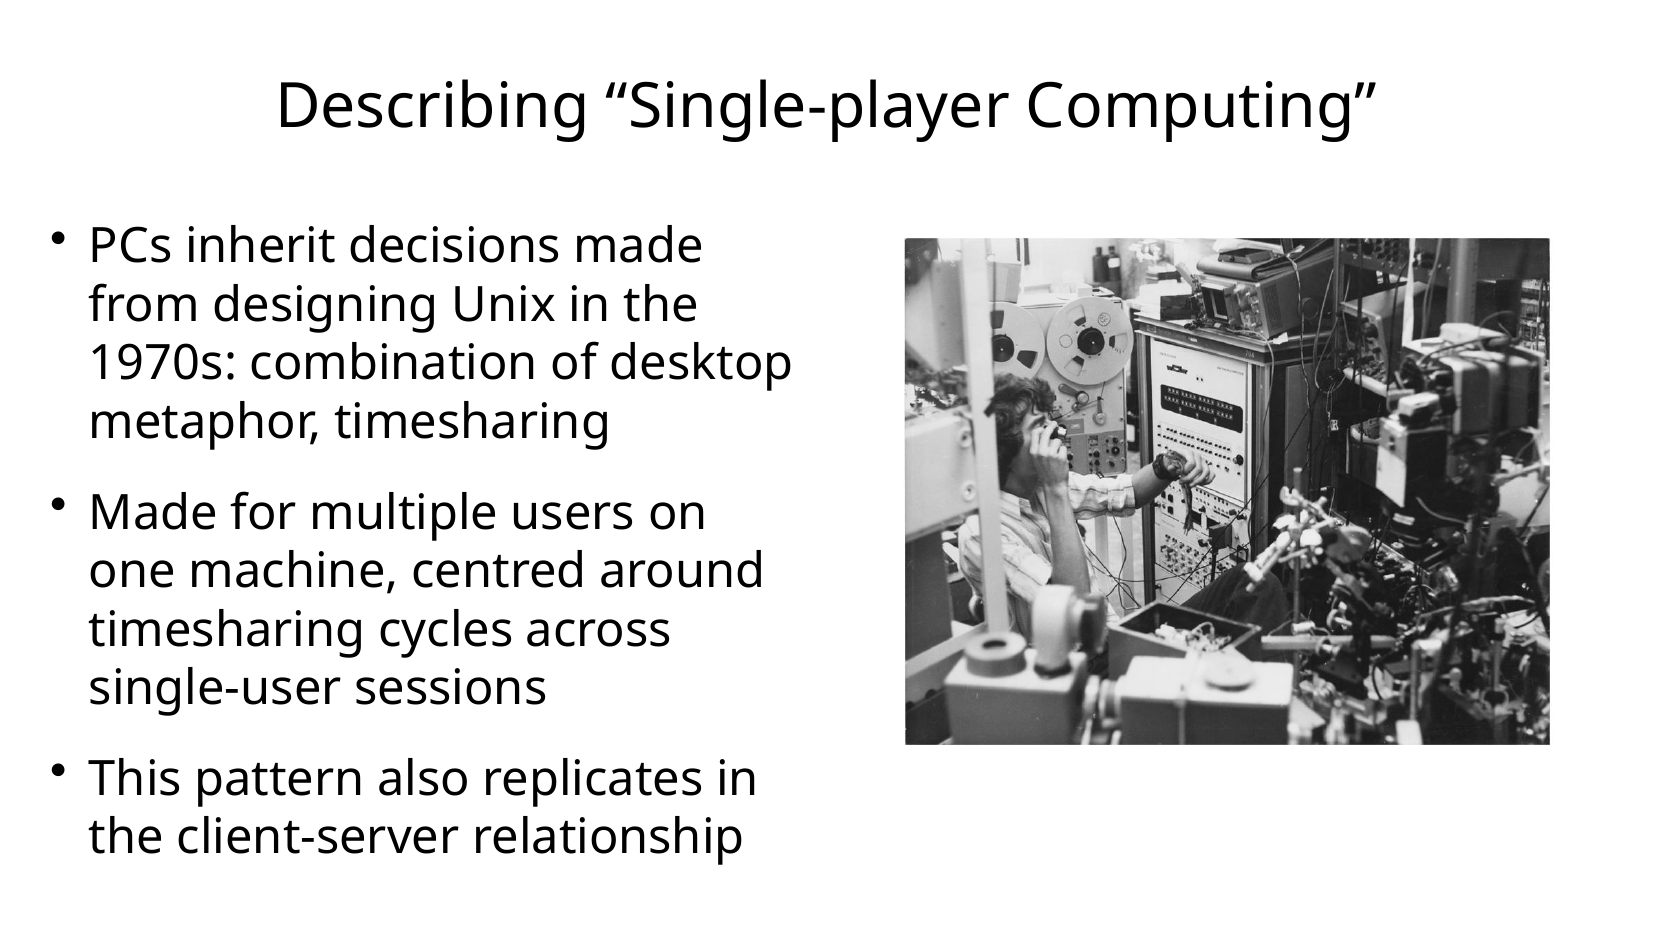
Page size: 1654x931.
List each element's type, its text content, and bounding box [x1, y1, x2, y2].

text_box PCs inherit decisions made from designing Unix in the 1970s: combination of desktop metaphor, timesharing Made for multiple users on one machine, centred around timesharing cycles across single-user sessions This pattern also replicates in the client-server relationship [41, 205, 806, 896]
title Describing “Single-player Computing” [0, 0, 1654, 206]
picture [892, 226, 1561, 756]
